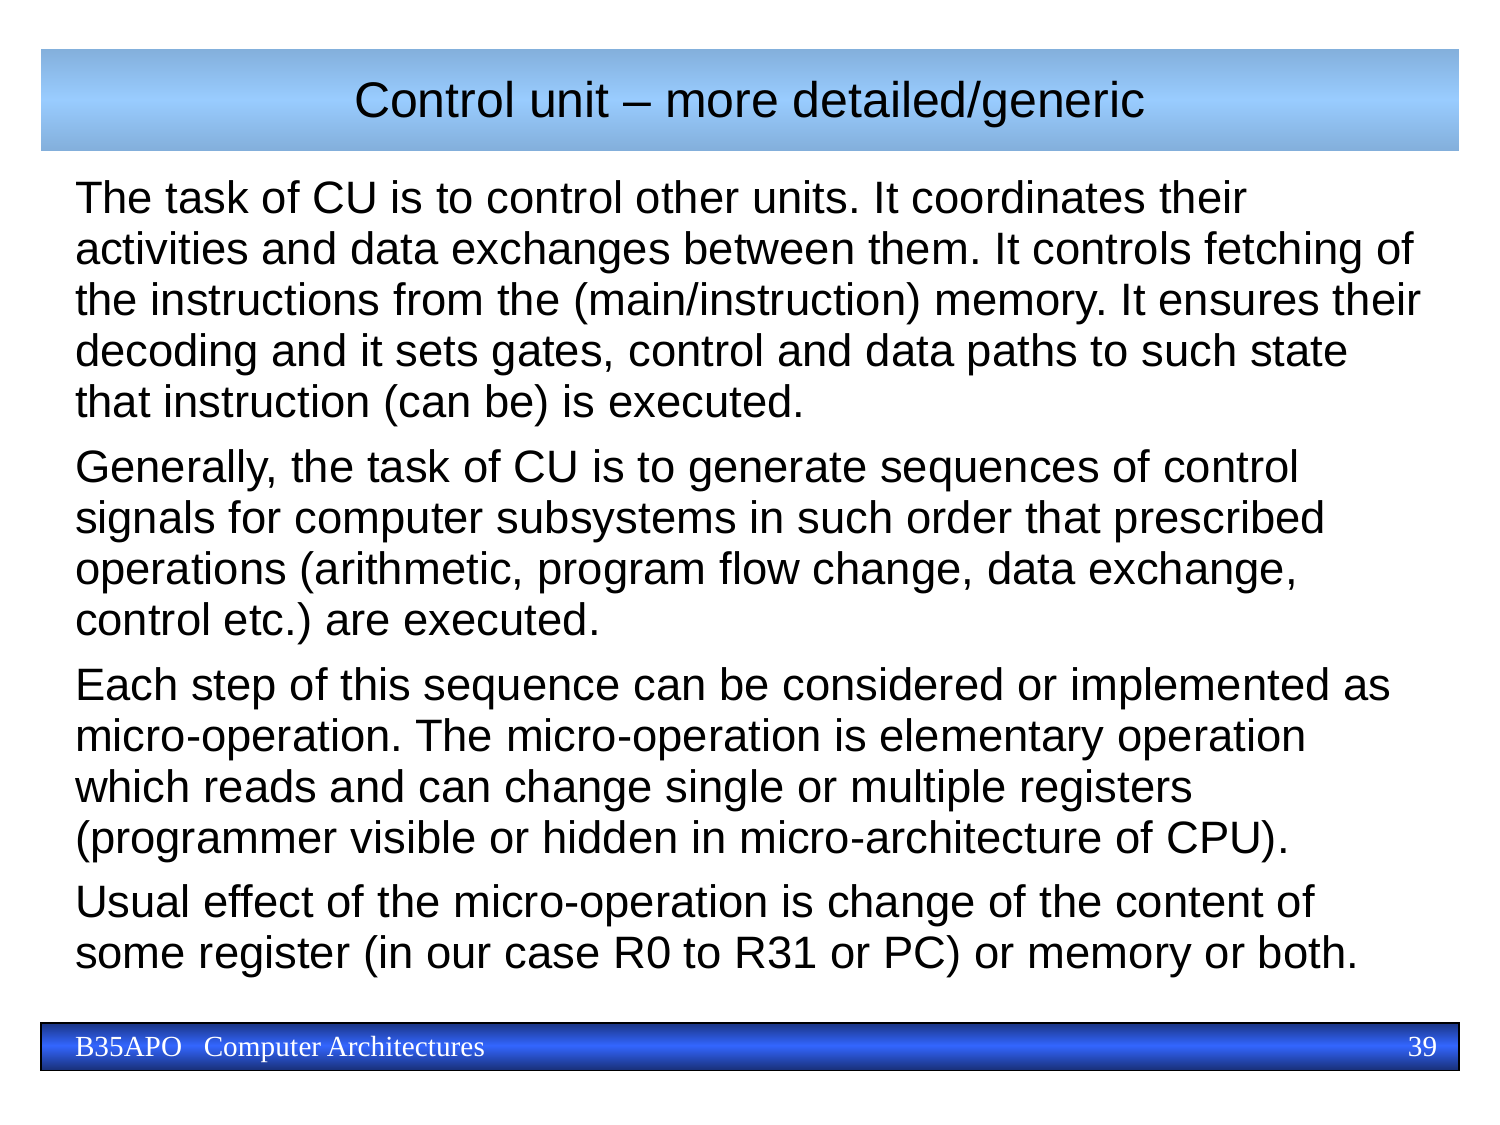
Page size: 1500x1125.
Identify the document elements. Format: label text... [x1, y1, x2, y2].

title Control unit – more detailed/generic [41, 49, 1459, 151]
list The task of CU is to control other units. It coordinates their activities and data exchanges between them. It controls fetching of the instructions from the (main/instruction) memory. It ensures their decoding and it sets gates, control and data paths to such state that instruction (can be) is executed. Generally, the task of CU is to generate sequences of control signals for computer subsystems in such order that prescribed operations (arithmetic, program flow change, data exchange, control etc.) are executed. Each step of this sequence can be considered or implemented as micro-operation. The micro-operation is elementary operation which reads and can change single or multiple registers (programmer visible or hidden in micro-architecture of CPU). Usual effect of the micro-operation is change of the content of some register (in our case R0 to R31 or PC) or memory or both. [75, 172, 1426, 988]
